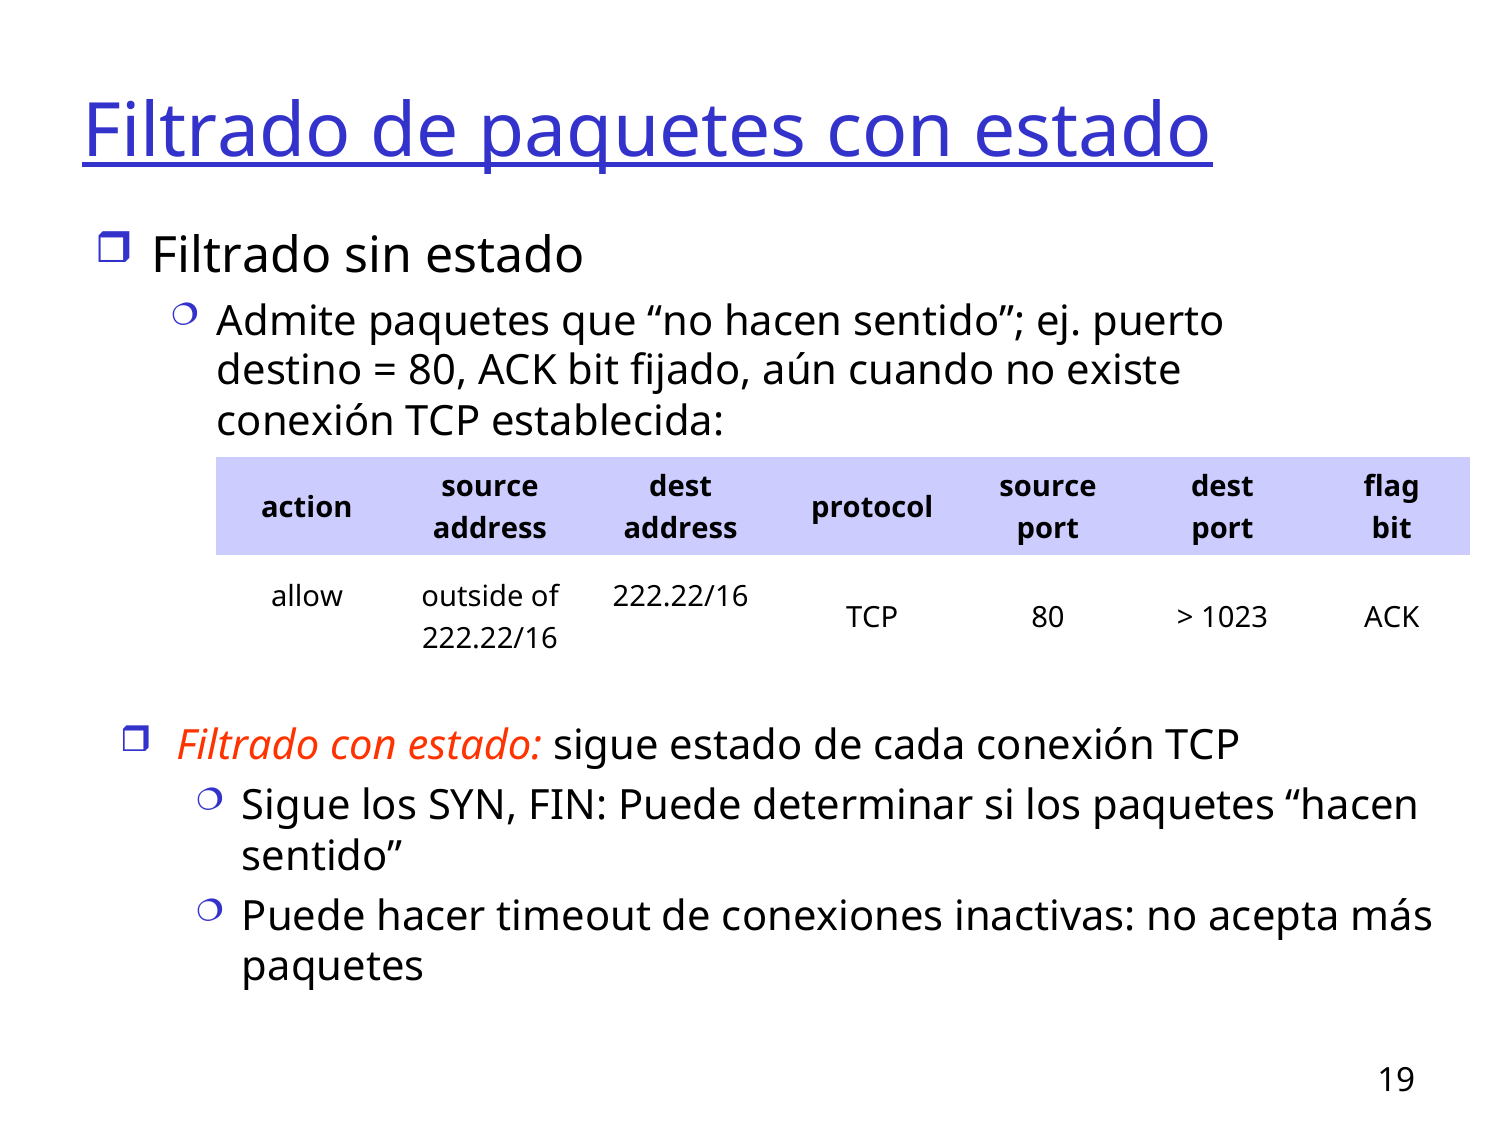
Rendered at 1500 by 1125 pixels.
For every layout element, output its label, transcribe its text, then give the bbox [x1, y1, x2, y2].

table_header source address [398, 457, 582, 555]
table_header flag bit [1314, 457, 1470, 555]
table_cell TCP [780, 555, 965, 677]
title Filtrado de paquetes con estado [67, 32, 1343, 221]
table_cell outside of 222.22/16 [398, 555, 582, 677]
table_header protocol [780, 457, 965, 555]
table_header action [216, 457, 398, 555]
text_box Filtrado con estado: sigue estado de cada conexión TCP Sigue los SYN, FIN: Puede determinar si los paquetes “hacen sentido” Puede hacer timeout de conexiones inactivas: no acepta más paquetes [105, 710, 1461, 981]
table_header source port [965, 457, 1131, 555]
table_cell allow [216, 555, 398, 677]
table_header dest port [1131, 457, 1314, 555]
table_cell 222.22/16 [582, 555, 780, 677]
table_cell > 1023 [1131, 555, 1314, 677]
table_cell 80 [965, 555, 1131, 677]
table_header dest address [582, 457, 780, 555]
list Filtrado sin estado Admite paquetes que “no hacen sentido”; ej. puerto destino = 80, ACK bit fijado, aún cuando no existe conexión TCP establecida: [80, 215, 1313, 969]
table_cell ACK [1314, 555, 1470, 677]
